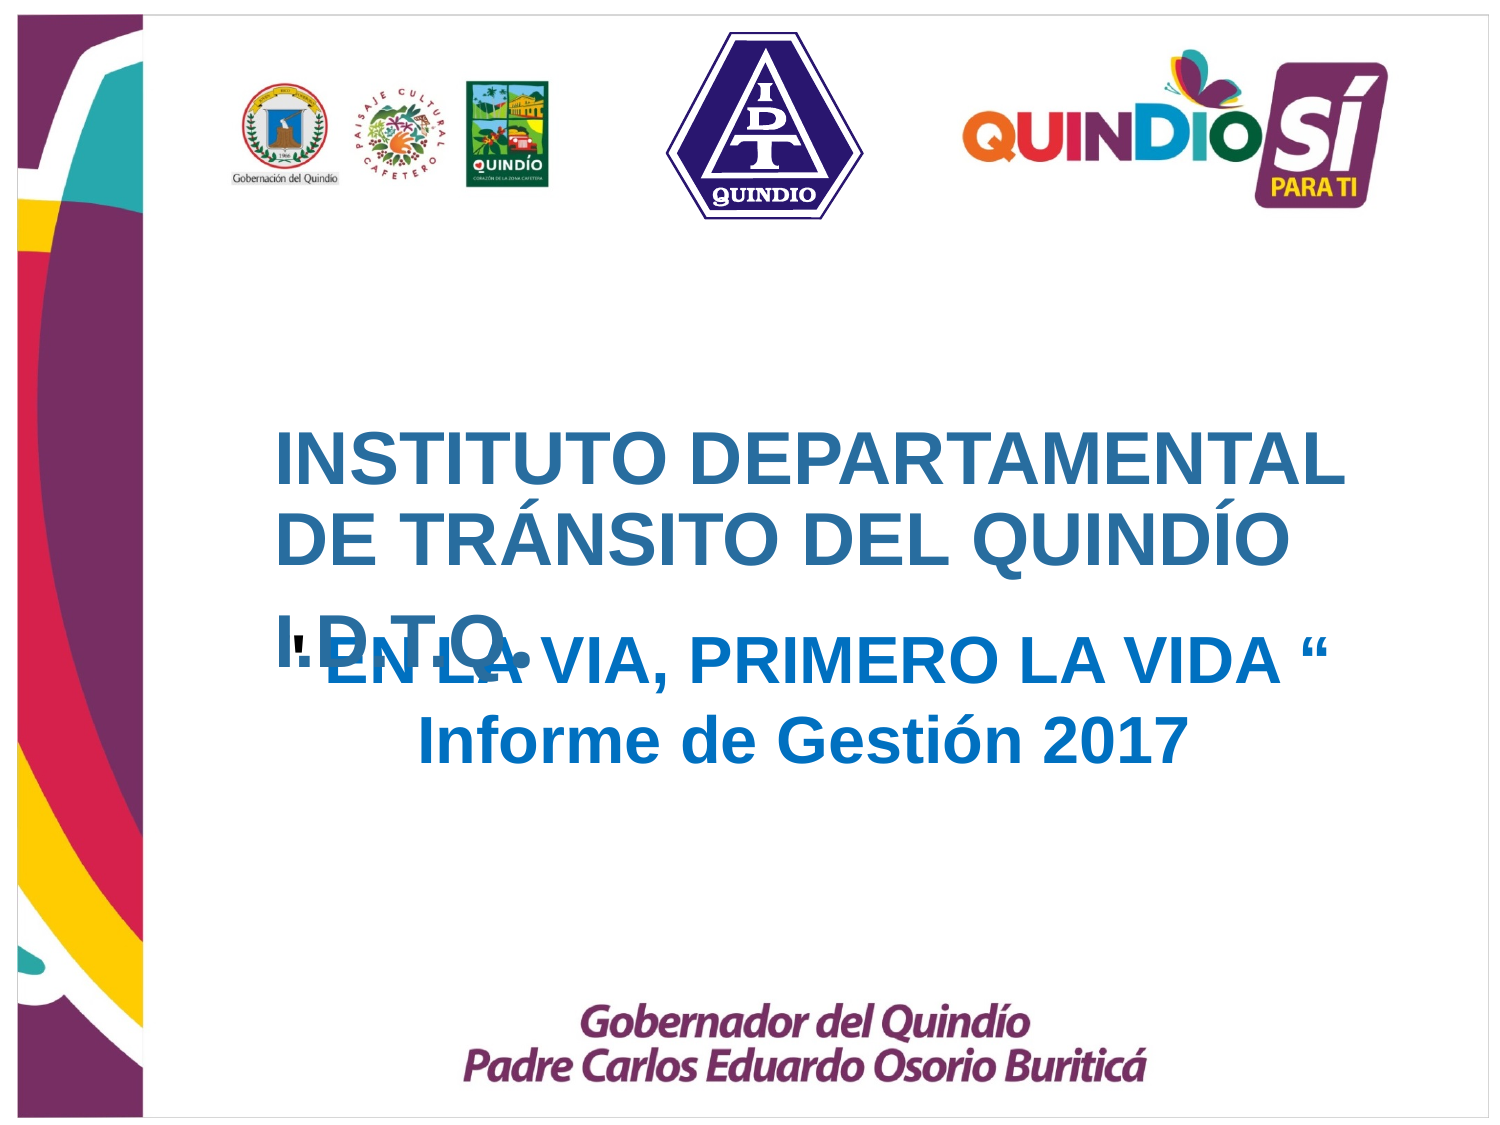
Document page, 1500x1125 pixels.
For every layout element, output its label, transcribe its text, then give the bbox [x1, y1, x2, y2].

picture [17, 14, 1489, 1118]
text_box " EN LA VIA, PRIMERO LA VIDA “ Informe de Gestión 2017 [230, 609, 1379, 817]
title INSTITUTO DEPARTAMENTAL DE TRÁNSITO DEL QUINDÍO I.D.T.Q. [259, 515, 1379, 677]
